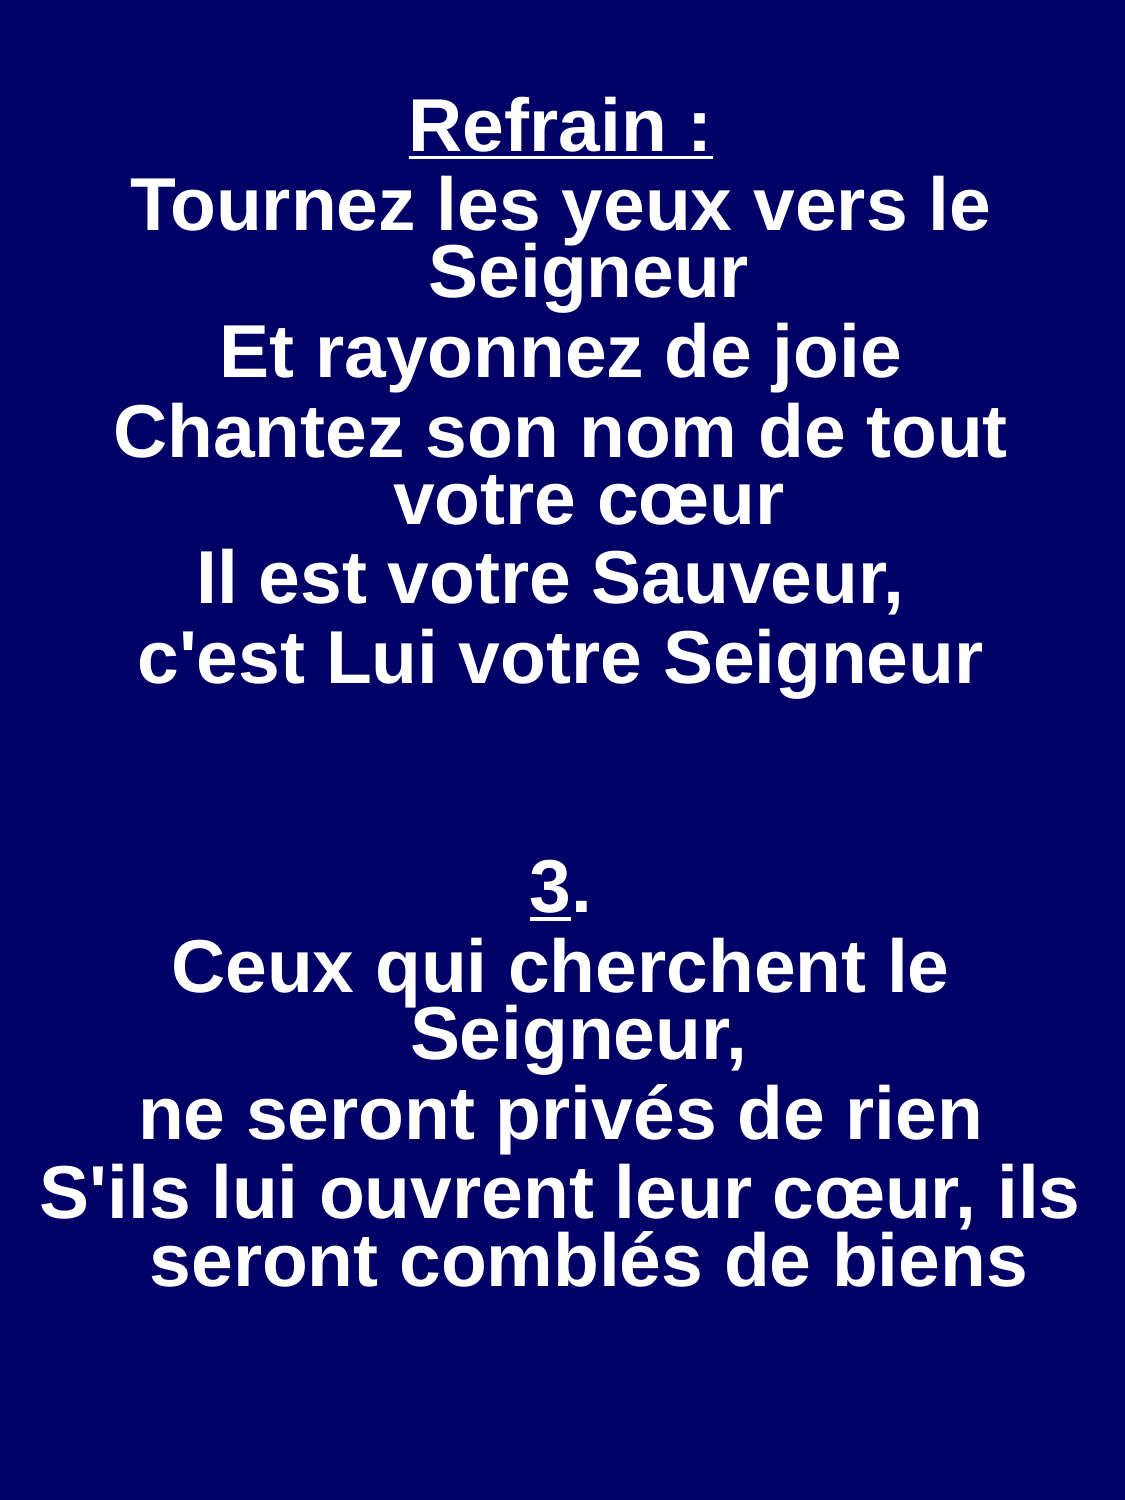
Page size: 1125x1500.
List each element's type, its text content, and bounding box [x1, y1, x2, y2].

text_box Refrain : Tournez les yeux vers le Seigneur Et rayonnez de joie Chantez son nom de tout votre cœur Il est votre Sauveur, c'est Lui votre Seigneur 3. Ceux qui cherchent le Seigneur, ne seront privés de rien S'ils lui ouvrent leur cœur, ils seront comblés de biens [11, 35, 1111, 1441]
